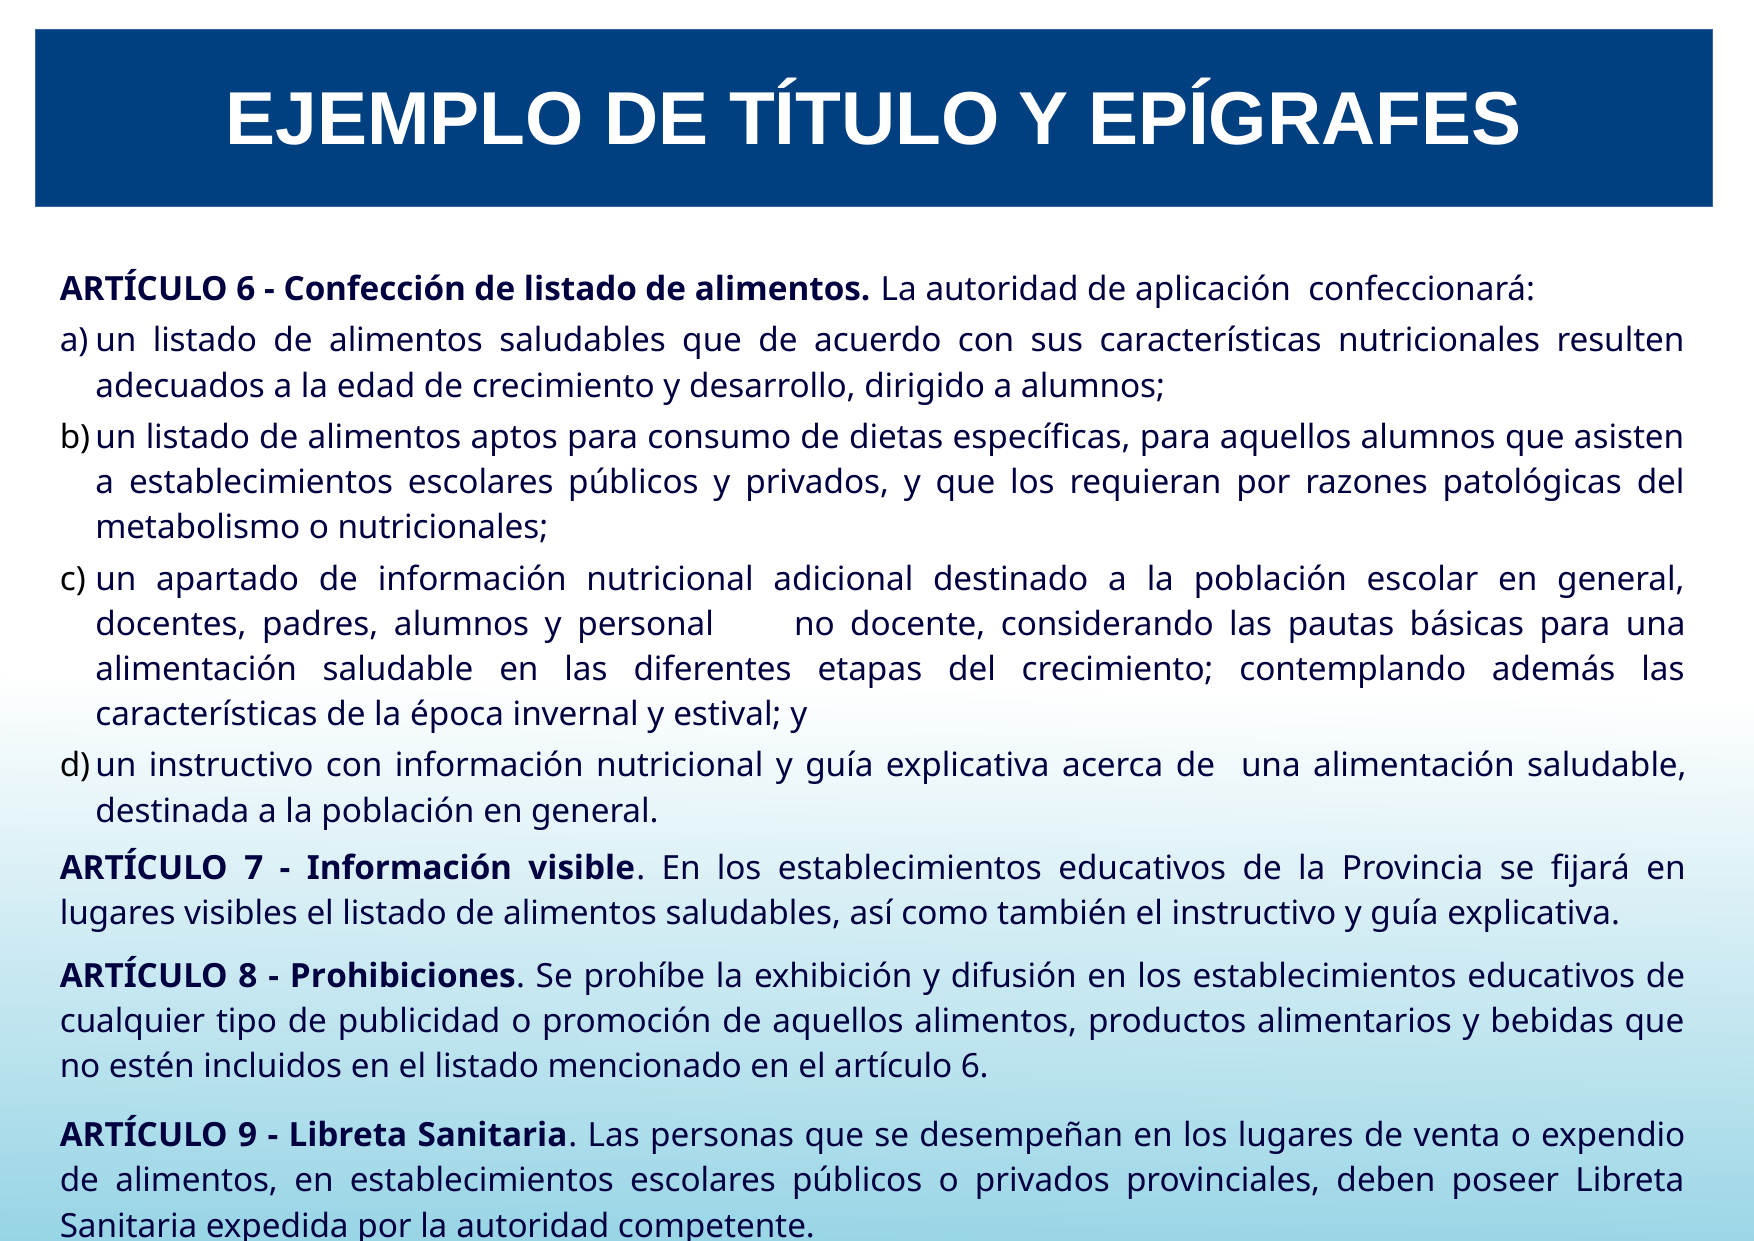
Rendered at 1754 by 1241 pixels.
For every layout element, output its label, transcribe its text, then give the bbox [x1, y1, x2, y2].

text_box ARTÍCULO 6 - Confección de listado de alimentos. La autoridad de aplicación confeccionará: un listado de alimentos saludables que de acuerdo con sus características nutricionales resulten adecuados a la edad de crecimiento y desarrollo, dirigido a alumnos; un listado de alimentos aptos para consumo de dietas específicas, para aquellos alumnos que asisten a establecimientos escolares públicos y privados, y que los requieran por razones patológicas del metabolismo o nutricionales; un apartado de información nutricional adicional destinado a la población escolar en general, docentes, padres, alumnos y personal no docente, considerando las pautas básicas para una alimentación saludable en las diferentes etapas del crecimiento; contemplando además las características de la época invernal y estival; y un instructivo con información nutricional y guía explicativa acerca de una alimentación saludable, destinada a la población en general. ARTÍCULO 7 - Información visible. En los establecimientos educativos de la Provincia se fijará en lugares visibles el listado de alimentos saludables, así como también el instructivo y guía explicativa. ARTÍCULO 8 - Prohibiciones. Se prohíbe la exhibición y difusión en los establecimientos educativos de cualquier tipo de publicidad o promoción de aquellos alimentos, productos alimentarios y bebidas que no estén incluidos en el listado mencionado en el artículo 6. ARTÍCULO 9 - Libreta Sanitaria. Las personas que se desempeñan en los lugares de venta o expendio de alimentos, en establecimientos escolares públicos o privados provinciales, deben poseer Libreta Sanitaria expedida por la autoridad competente. [45, 206, 1709, 1235]
text_box EJEMPLO DE TÍTULO Y EPÍGRAFES [35, 29, 1713, 207]
